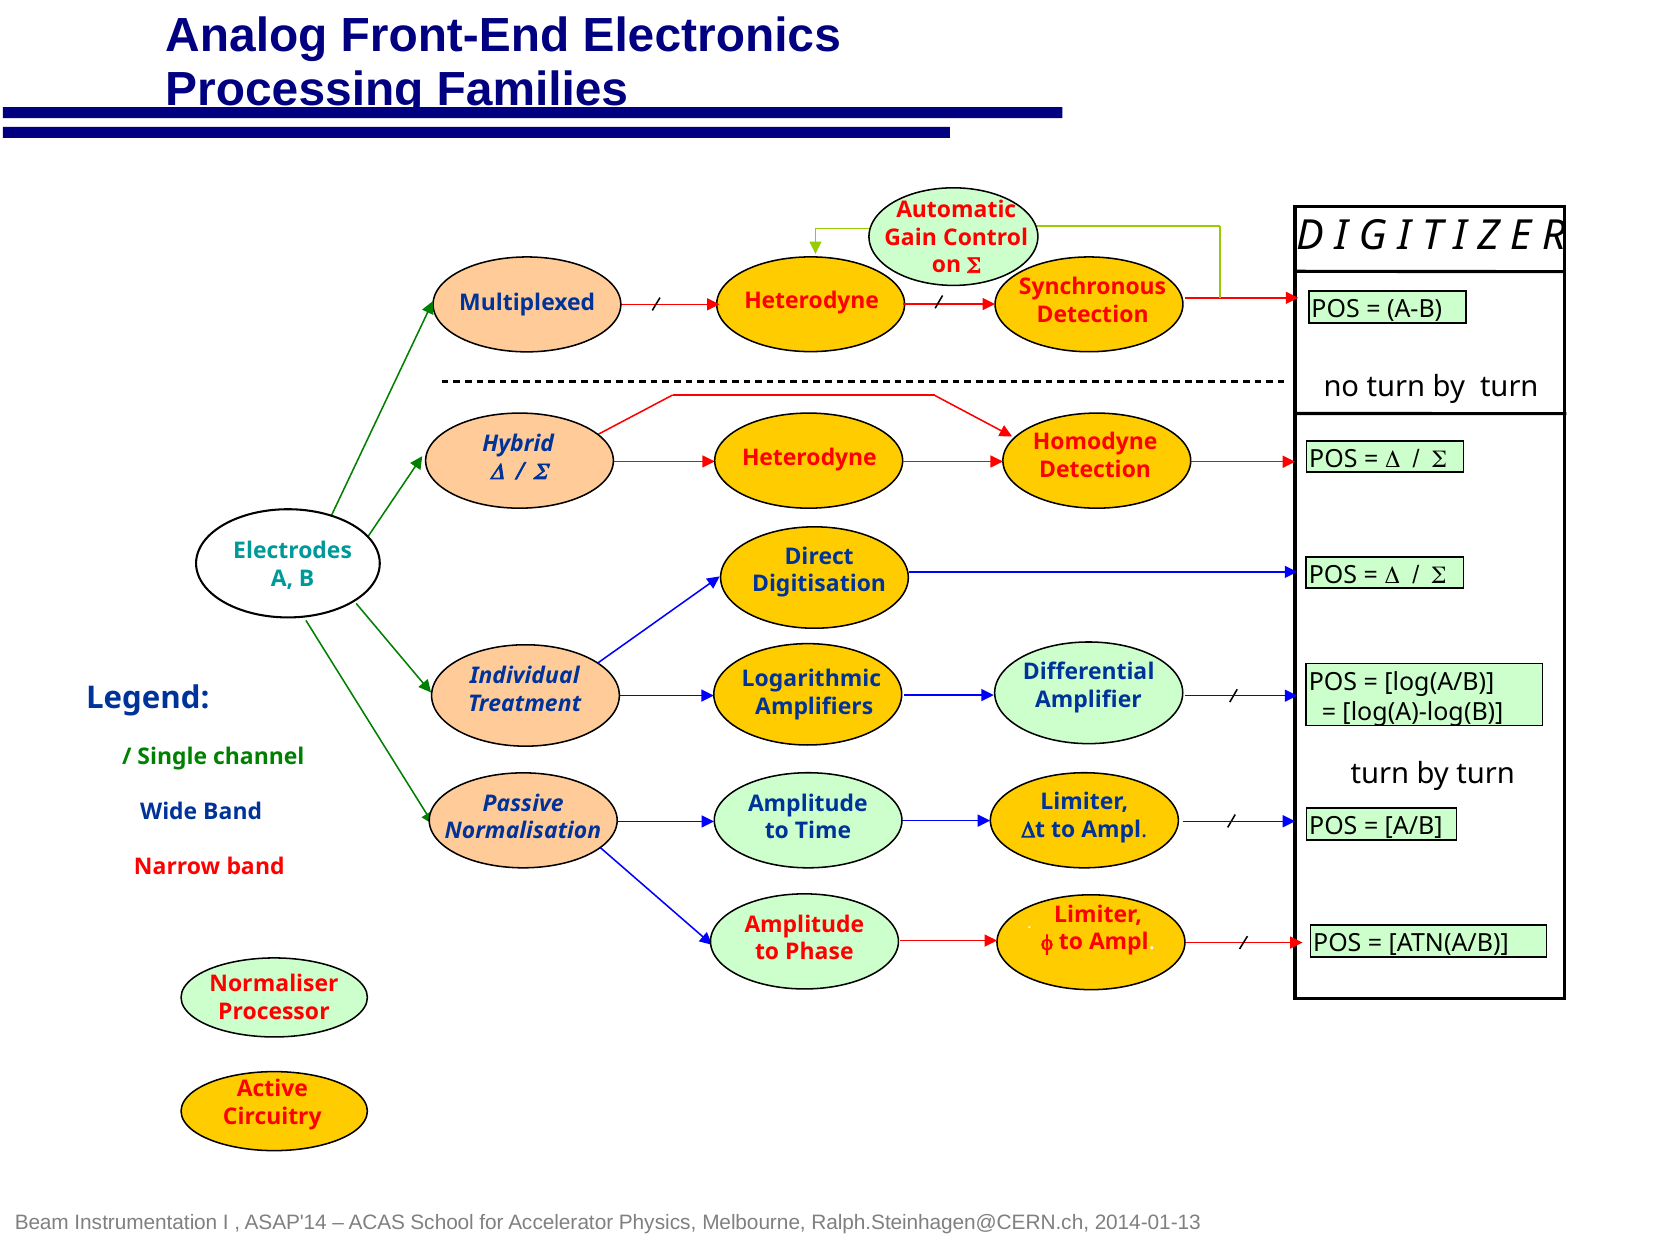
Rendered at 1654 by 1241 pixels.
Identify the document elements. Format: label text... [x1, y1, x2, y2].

text_box D I G I T I Z E R [1309, 200, 1553, 273]
text_box [1051, 256, 1156, 271]
text_box [722, 413, 896, 442]
text_box POS = [A/B] [1306, 807, 1457, 840]
text_box [221, 1030, 327, 1037]
text_box [431, 674, 440, 717]
text_box Synchronous Detection [997, 271, 1189, 354]
text_box Individual Treatment [440, 660, 610, 743]
text_box Normaliser Processor [186, 963, 362, 1030]
text_box [739, 493, 878, 509]
text_box Heterodyne [715, 285, 908, 335]
text_box [362, 984, 368, 1011]
text_box turn by turn [1328, 747, 1538, 787]
text_box [439, 256, 615, 287]
text_box Homodyne Detection [1009, 426, 1182, 509]
text_box [181, 1085, 368, 1151]
text_box Heterodyne [713, 442, 906, 493]
text_box [724, 256, 897, 285]
text_box [749, 526, 880, 541]
text_box [1032, 413, 1162, 426]
text_box [467, 341, 587, 352]
text_box [713, 673, 722, 715]
text_box Legend: / Single channel Wide Band Narrow band [340, 671, 390, 752]
text_box [733, 643, 882, 663]
text_box Active Circuitry [199, 1068, 345, 1135]
title Analog Front-End Electronics Processing Families [165, 0, 1102, 124]
text_box Legend: / Single channel Wide Band Narrow band [75, 671, 390, 885]
text_box Amplitude to Time [714, 772, 902, 868]
text_box Hybrid D / S [457, 428, 579, 511]
text_box Limiter, Dt to Ampl. [990, 772, 1179, 868]
text_box [425, 413, 614, 498]
text_box [493, 743, 558, 747]
text_box POS = [ATN(A/B)] [1310, 924, 1547, 958]
text_box Limiter, f to Ampl. [1004, 897, 1193, 993]
text_box [720, 559, 727, 596]
text_box POS = (A-B) [1308, 290, 1466, 323]
text_box Amplitude to Phase [710, 893, 899, 989]
text_box [181, 984, 186, 1011]
text_box . [996, 924, 1004, 961]
text_box Differential Amplifier [994, 641, 1183, 744]
text_box [901, 275, 1006, 286]
text_box Direct Digitisation [727, 541, 911, 623]
text_box POS = [log(A/B)] = [log(A)-log(B)] [1306, 663, 1543, 726]
text_box [915, 187, 992, 193]
text_box Multiplexed [436, 287, 619, 341]
text_box POS = D / S [1306, 557, 1464, 589]
text_box Logarithmic Amplifiers [722, 663, 906, 746]
text_box POS = D / S [1306, 441, 1464, 472]
text_box Automatic Gain Control on S [861, 193, 1051, 275]
text_box [610, 673, 620, 718]
text_box [1182, 440, 1191, 481]
text_box Passive Normalisation [429, 772, 618, 868]
text_box [739, 335, 883, 352]
text_box [458, 644, 593, 660]
text_box [773, 623, 856, 629]
text_box no turn by turn [1338, 360, 1524, 400]
text_box Electrodes A, B [198, 509, 387, 618]
text_box [1002, 443, 1009, 478]
text_box [228, 957, 320, 963]
